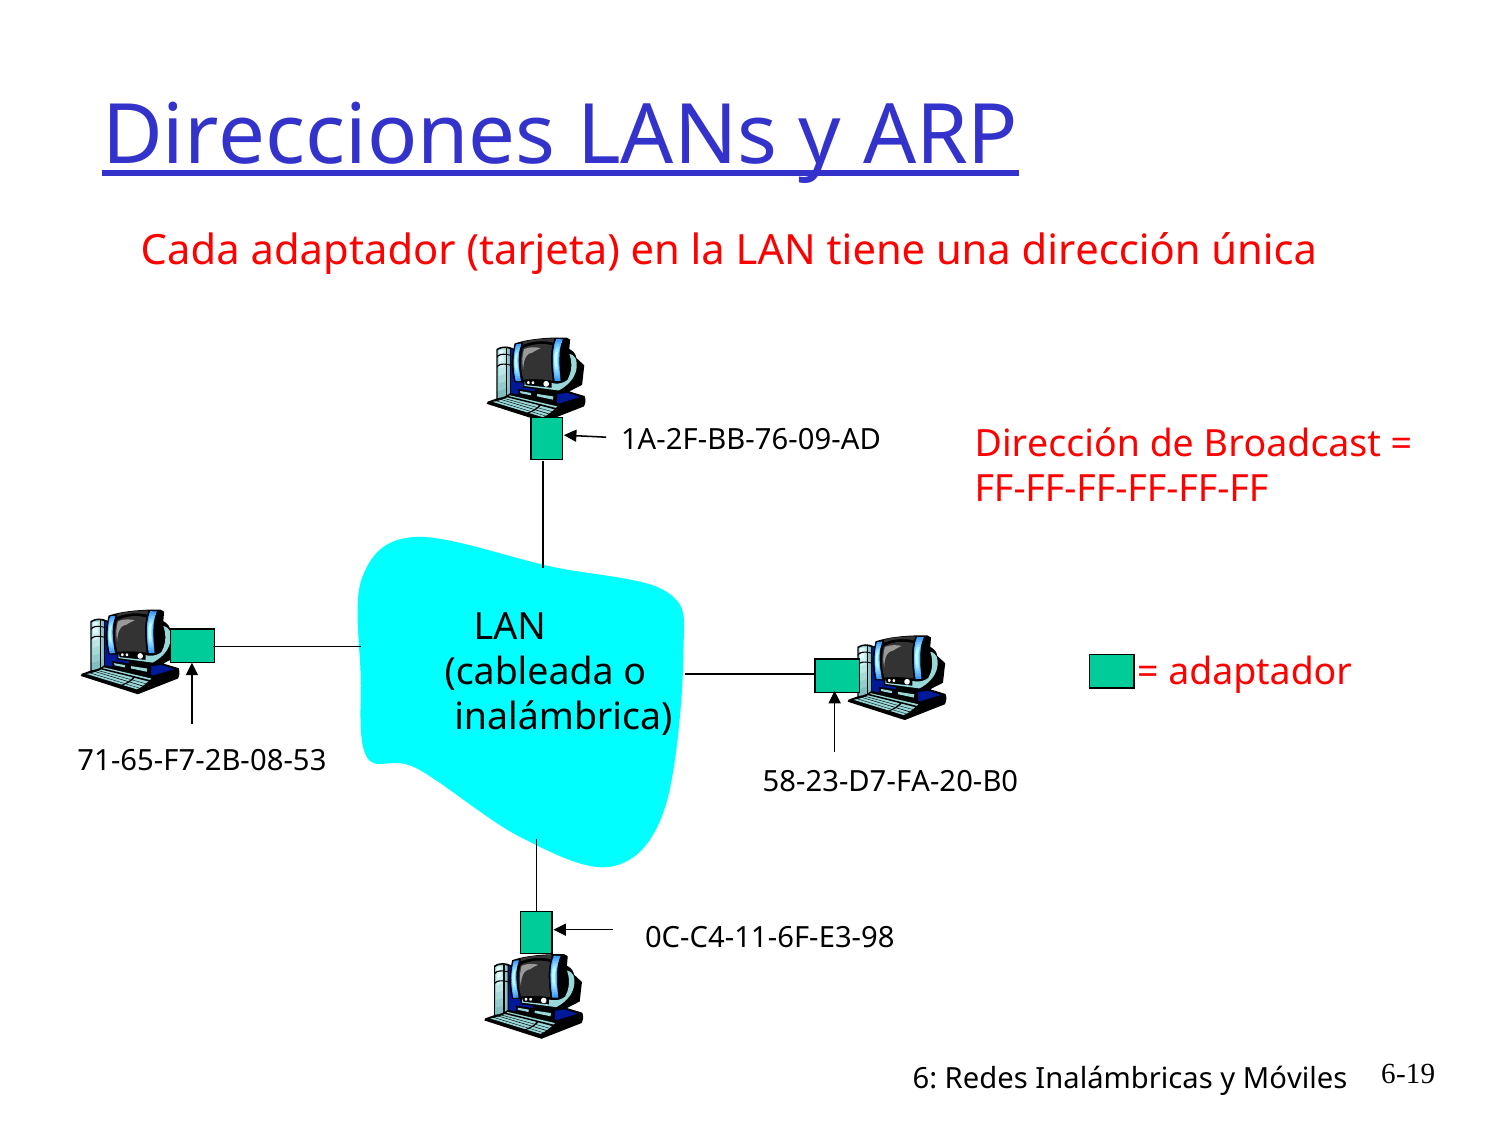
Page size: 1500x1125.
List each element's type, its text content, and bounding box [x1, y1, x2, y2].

text_box = adaptador [1122, 638, 1368, 700]
text_box 0C-C4-11-6F-E3-98 [630, 911, 910, 962]
text_box 1A-2F-BB-76-09-AD [606, 412, 897, 464]
text_box Cada adaptador (tarjeta) en la LAN tiene una dirección única [125, 215, 1372, 282]
text_box [357, 536, 677, 868]
text_box LAN (cableada o inalámbrica) [429, 594, 688, 746]
picture [80, 608, 182, 695]
title Direcciones LANs y ARP [87, 37, 1363, 225]
text_box Dirección de Broadcast = FF-FF-FF-FF-FF-FF [959, 410, 1428, 517]
text_box 71-65-F7-2B-08-53 [62, 733, 342, 785]
text_box 58-23-D7-FA-20-B0 [747, 754, 1034, 806]
picture [847, 634, 948, 721]
picture [484, 953, 585, 1039]
picture [486, 336, 588, 423]
